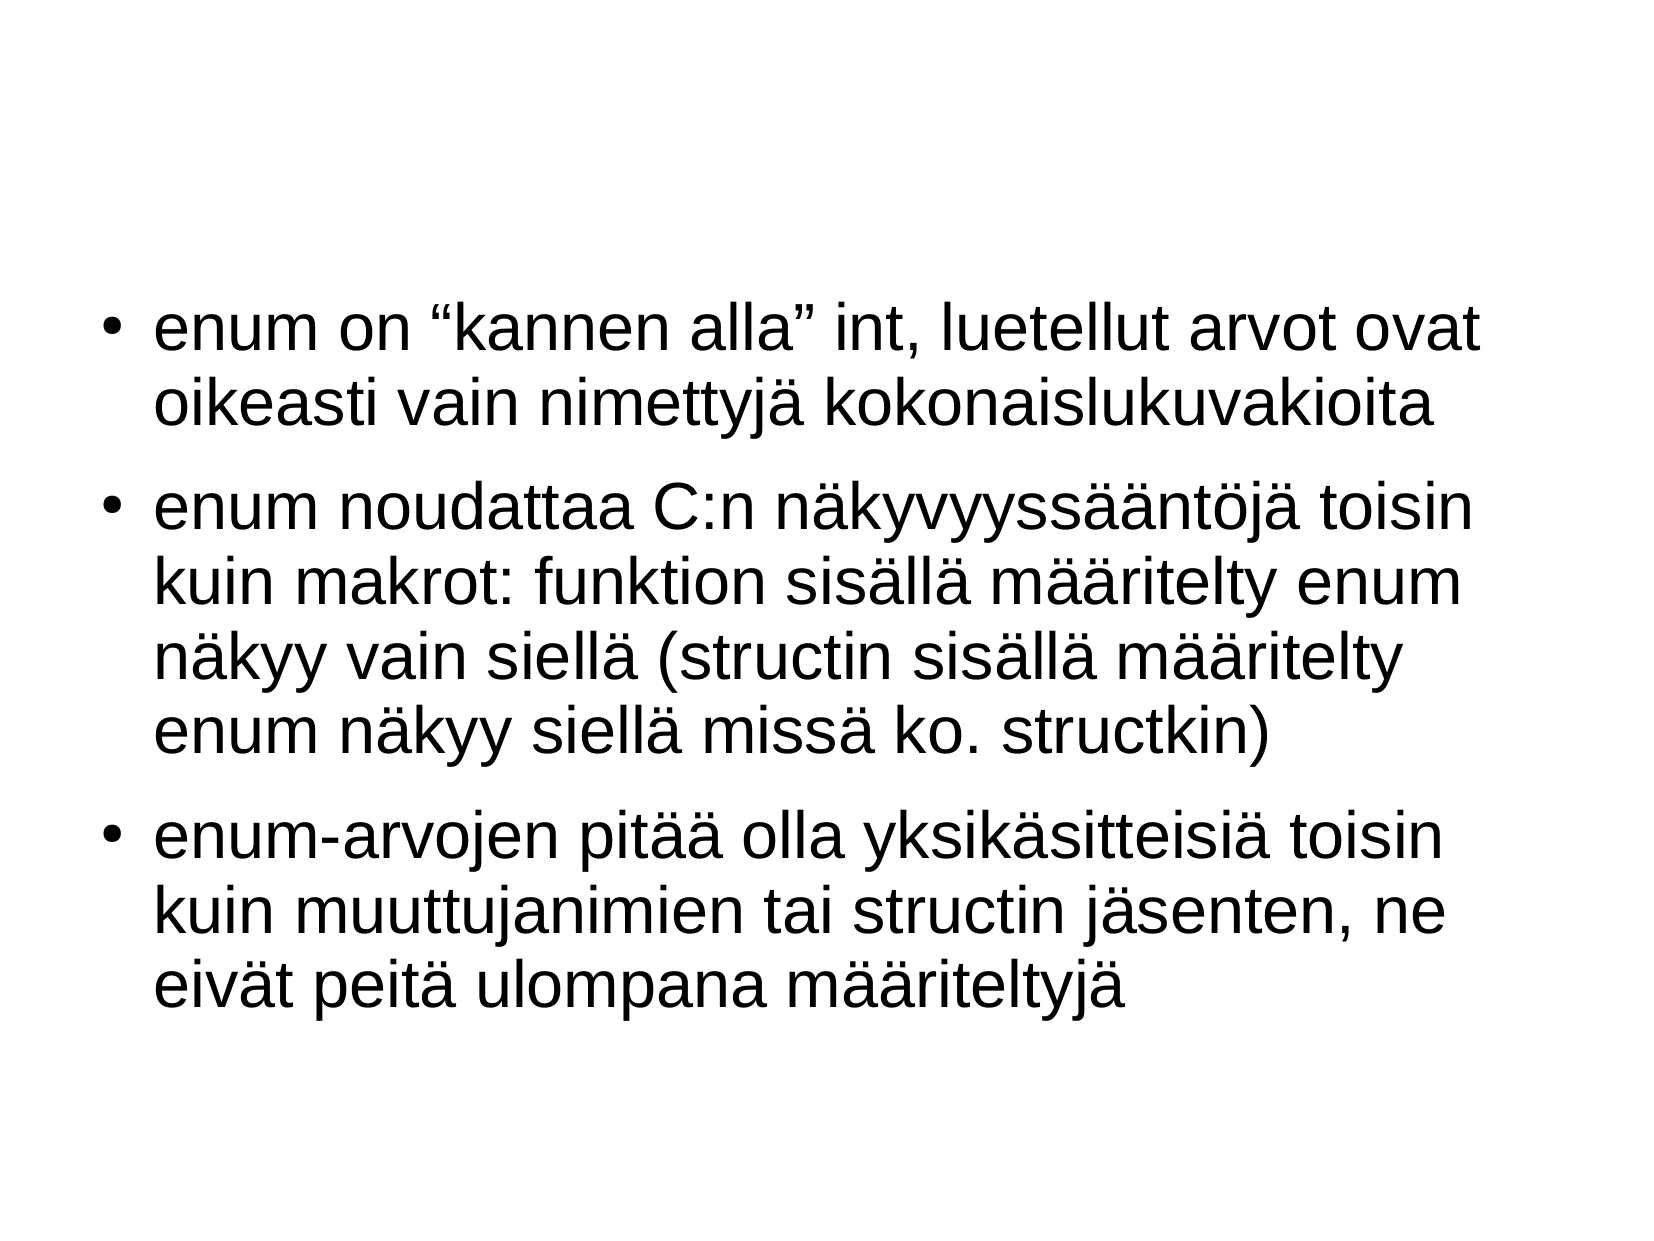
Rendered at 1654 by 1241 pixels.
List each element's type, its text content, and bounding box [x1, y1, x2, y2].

list enum on “kannen alla” int, luetellut arvot ovat oikeasti vain nimettyjä kokonaislukuvakioita enum noudattaa C:n näkyvyyssääntöjä toisin kuin makrot: funktion sisällä määritelty enum näkyy vain siellä (structin sisällä määritelty enum näkyy siellä missä ko. structkin) enum-arvojen pitää olla yksikäsitteisiä toisin kuin muuttujanimien tai structin jäsenten, ne eivät peitä ulompana määriteltyjä [82, 290, 1571, 1094]
